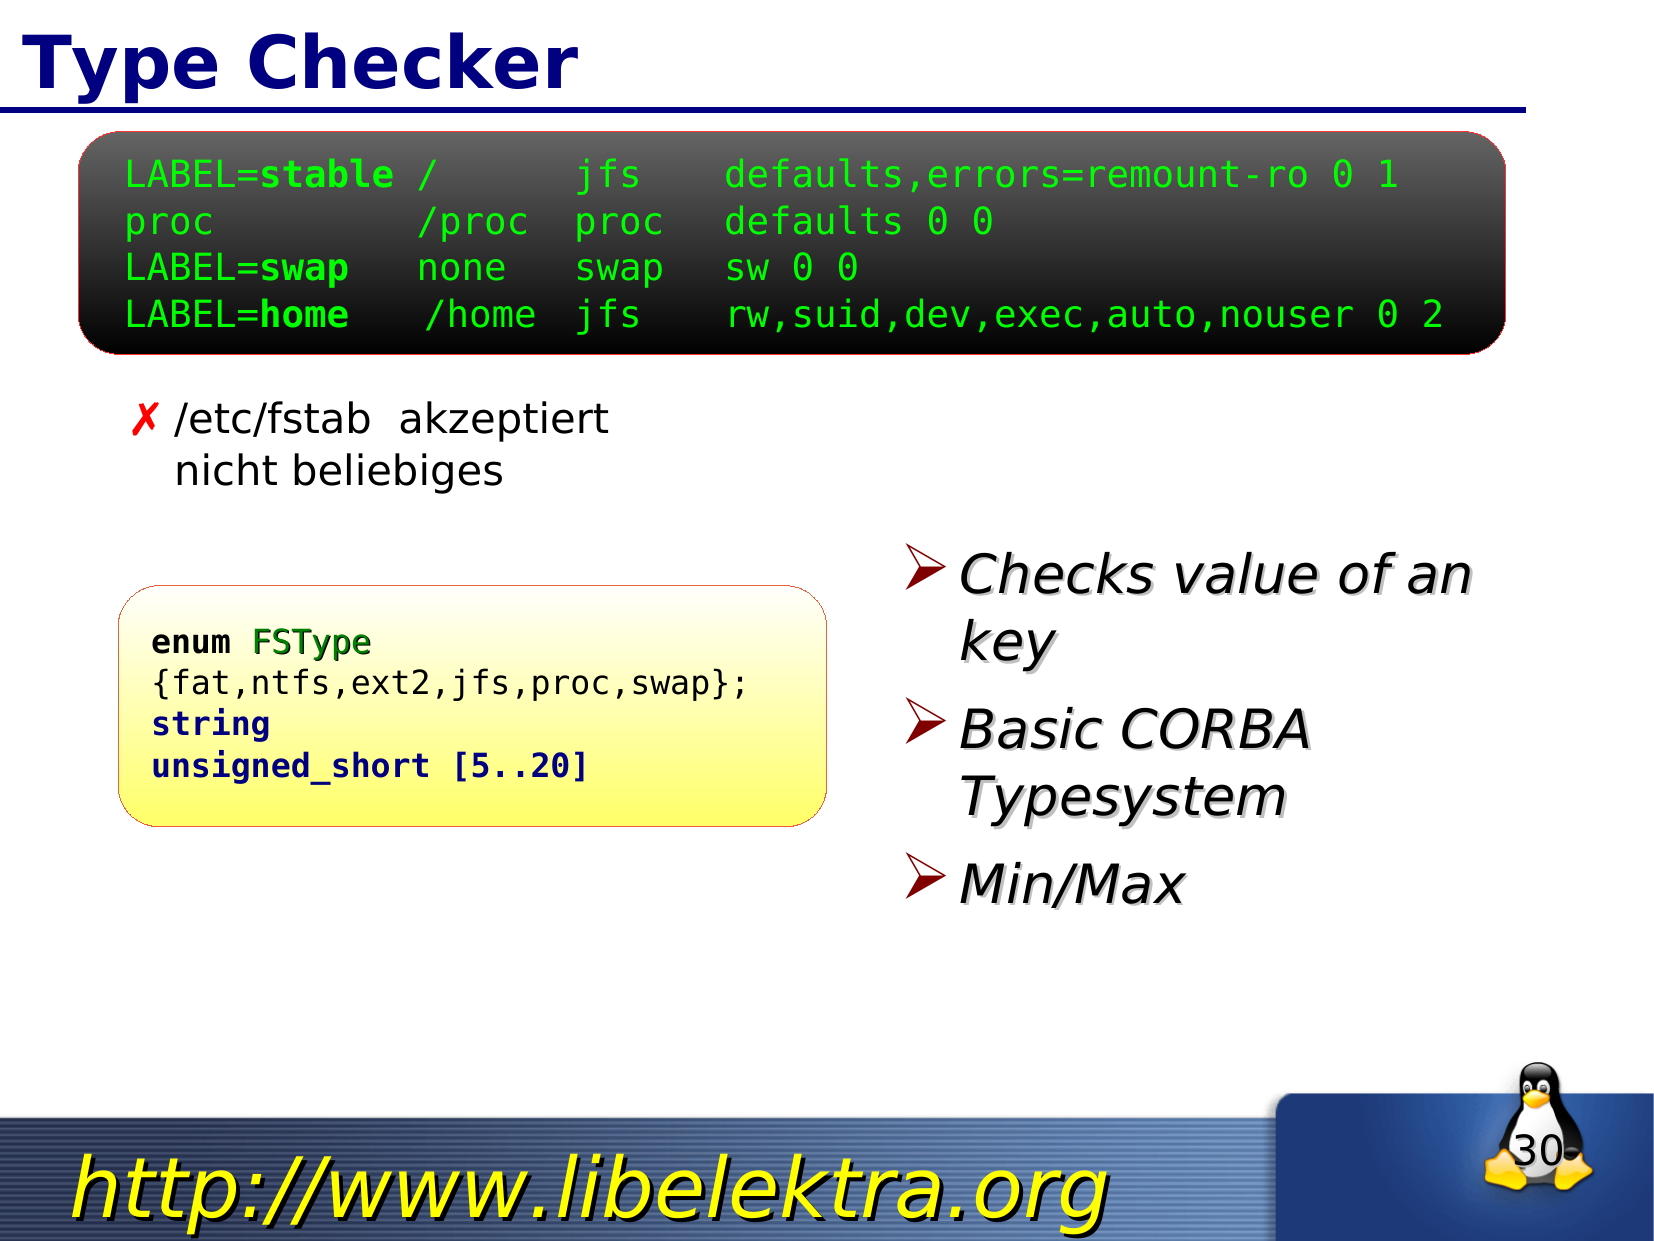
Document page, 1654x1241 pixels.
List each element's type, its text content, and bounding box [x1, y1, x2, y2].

list /etc/fstab akzeptiert nicht beliebiges [118, 383, 709, 532]
text_box Type Checker [22, 14, 1611, 111]
text_box [78, 131, 1506, 355]
list Checks value of an key Basic CORBA Typesystem Min/Max [885, 531, 1582, 919]
picture [0, 1061, 1654, 1241]
text_box enum FSType {fat,ntfs,ext2,jfs,proc,swap}; string unsigned_short [5..20] [151, 620, 798, 798]
text_box [118, 585, 827, 827]
text_box <Nummer> [1312, 1122, 1565, 1178]
text_box LABEL=stable / jfs defaults,errors=remount-ro 0 1 proc /proc proc defaults 0 0 LABEL=swap none swap sw 0 0 LABEL=home /home jfs rw,suid,dev,exec,auto,nouser 0 2 [124, 151, 1460, 335]
